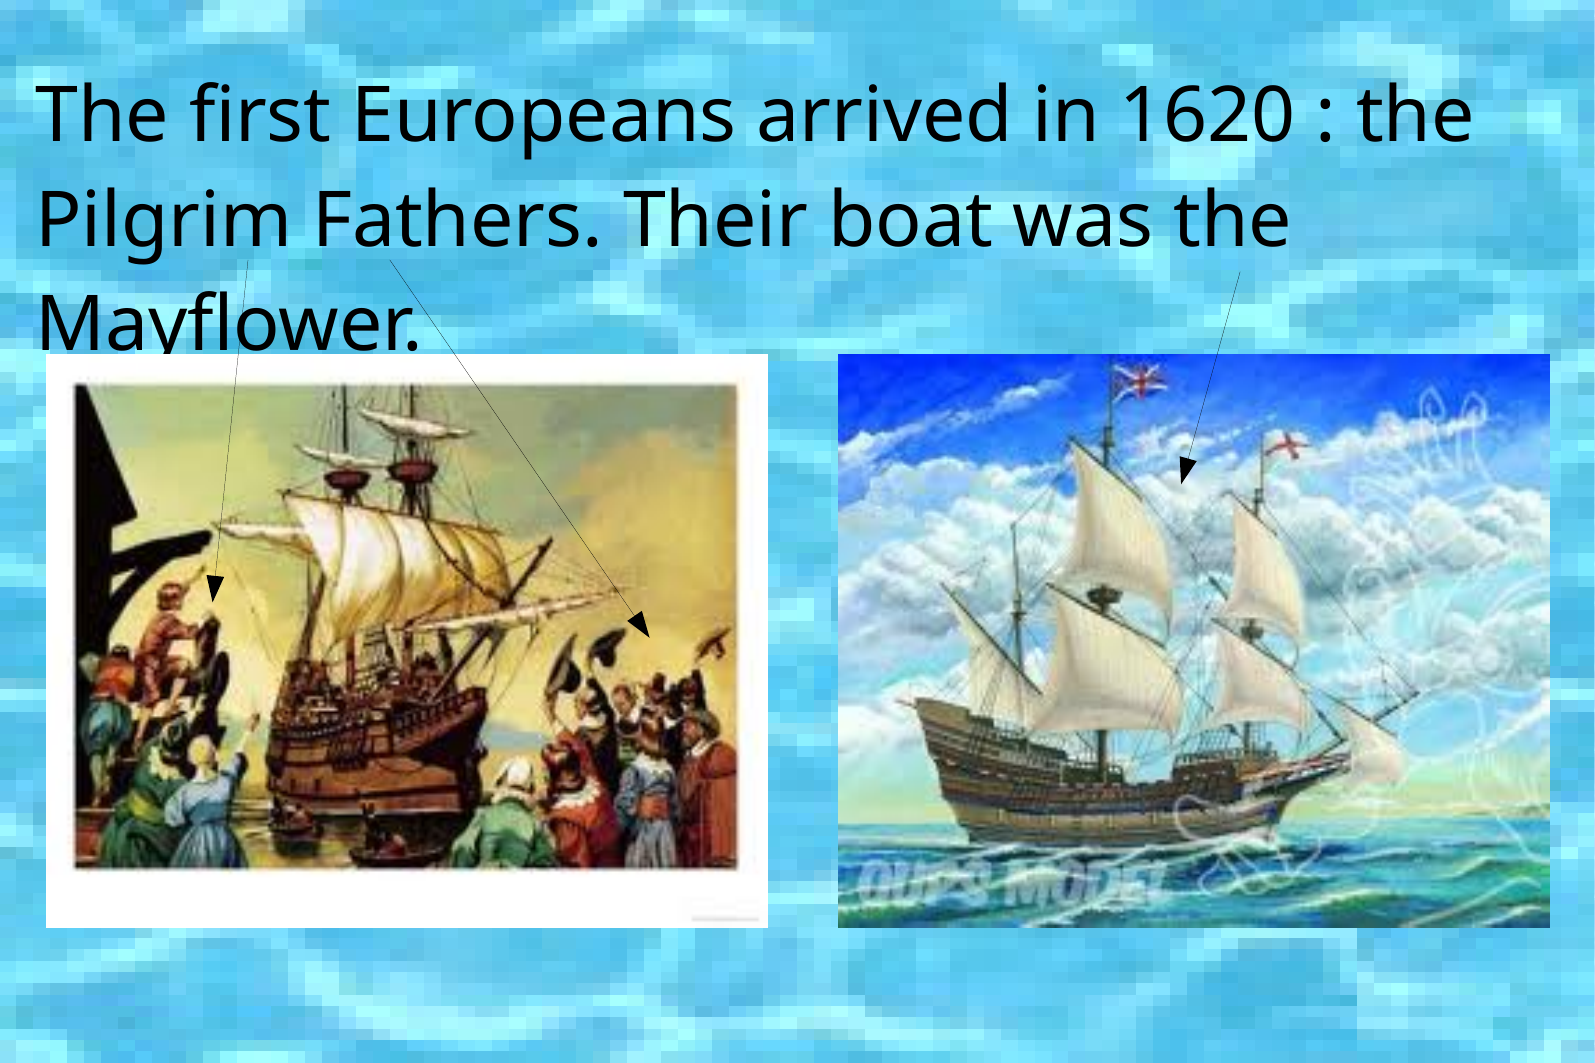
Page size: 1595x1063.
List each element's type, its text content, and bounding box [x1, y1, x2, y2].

picture [0, 0, 1595, 1063]
list The first Europeans arrived in 1620 : the Pilgrim Fathers. Their boat was the Mayflower. [0, 59, 1542, 761]
